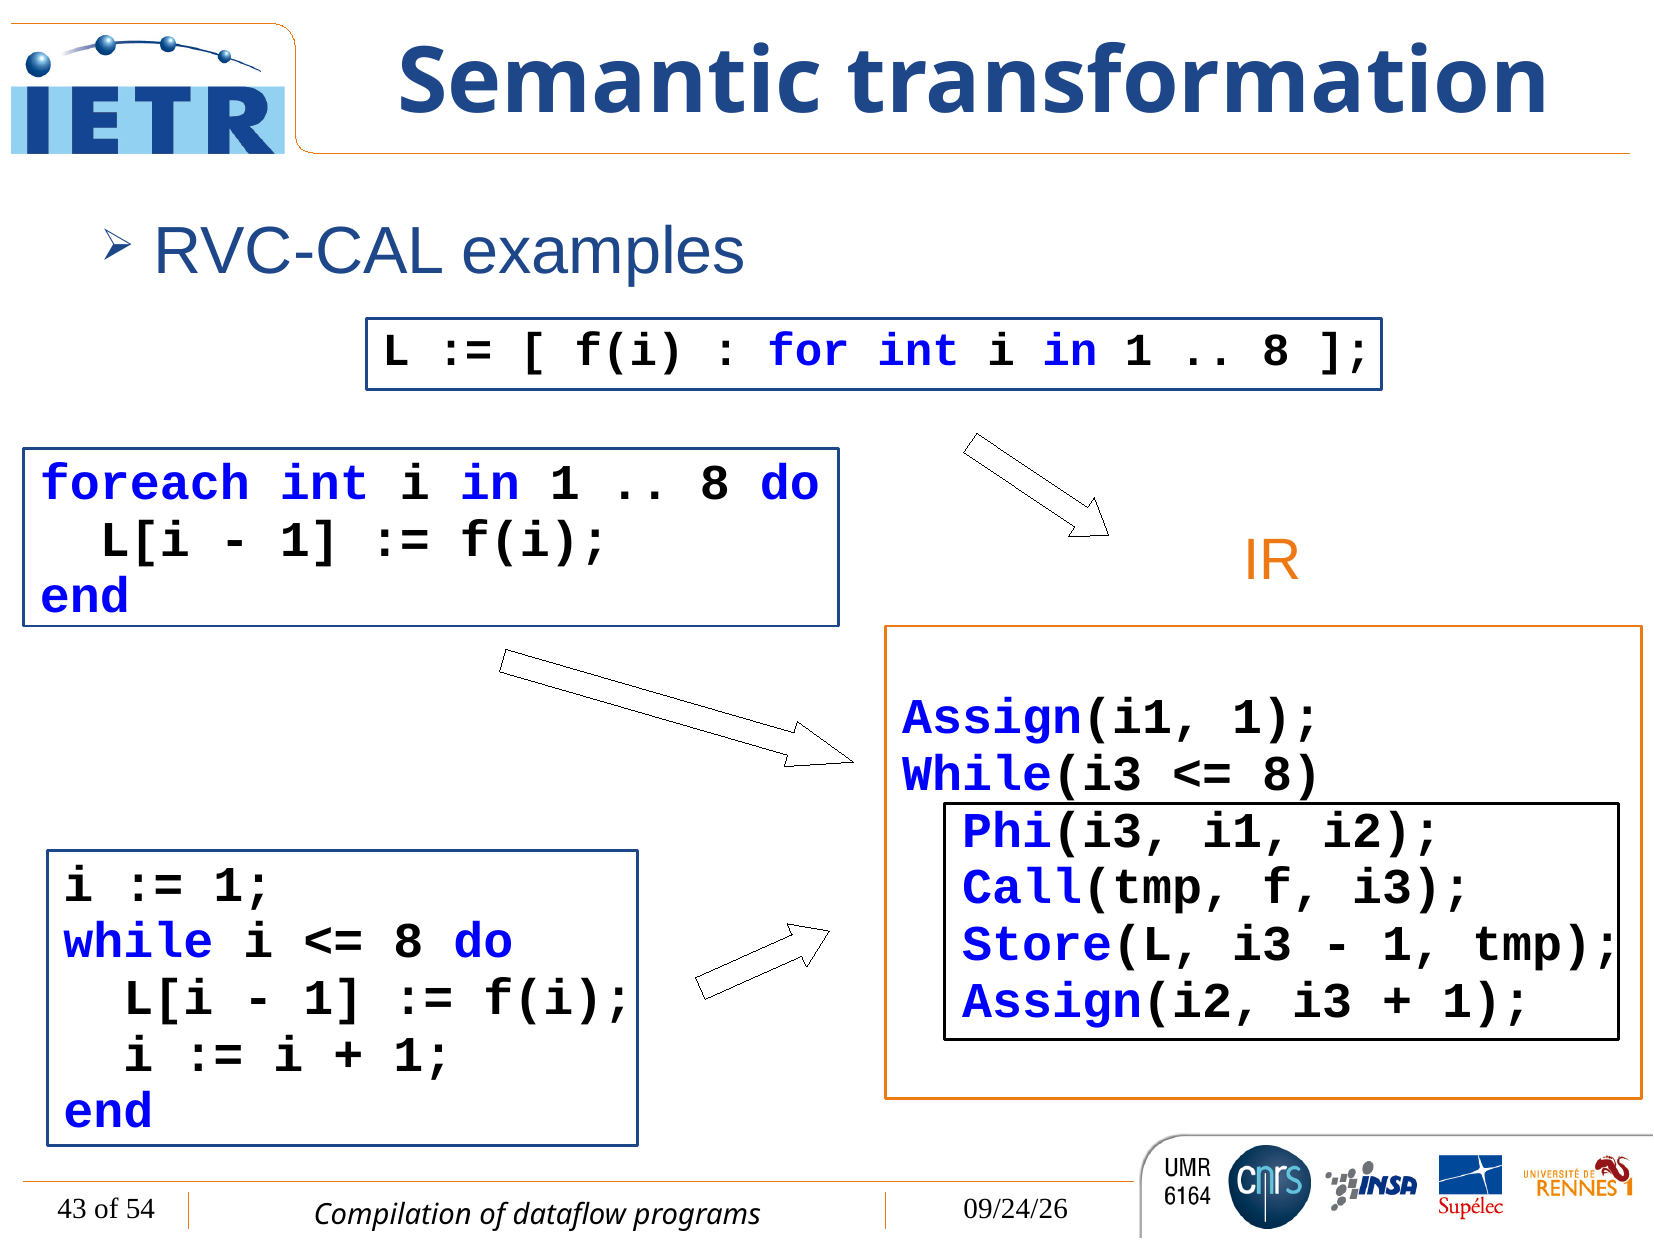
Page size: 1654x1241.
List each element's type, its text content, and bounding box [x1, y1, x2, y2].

picture [11, 35, 285, 154]
text_box L := [ f(i) : for int i in 1 .. 8 ]; [366, 318, 1382, 390]
text_box [963, 433, 1109, 537]
text_box Assign(i1, 1); While(i3 <= 8) Phi(i3, i1, i2); Call(tmp, f, i3); Store(L, i3 - 1, tmp); Assign(i2, i3 + 1); [885, 625, 1642, 1099]
title Semantic transformation [295, 0, 1654, 154]
text_box foreach int i in 1 .. 8 do L[i - 1] := f(i); end [23, 448, 839, 626]
text_box i := 1; while i <= 8 do L[i - 1] := f(i); i := i + 1; end [47, 850, 638, 1146]
text_box IR [1228, 519, 1317, 600]
text_box [499, 649, 854, 767]
picture [1139, 1133, 1653, 1238]
text_box [695, 923, 830, 1000]
list RVC-CAL examples [82, 212, 1619, 1111]
